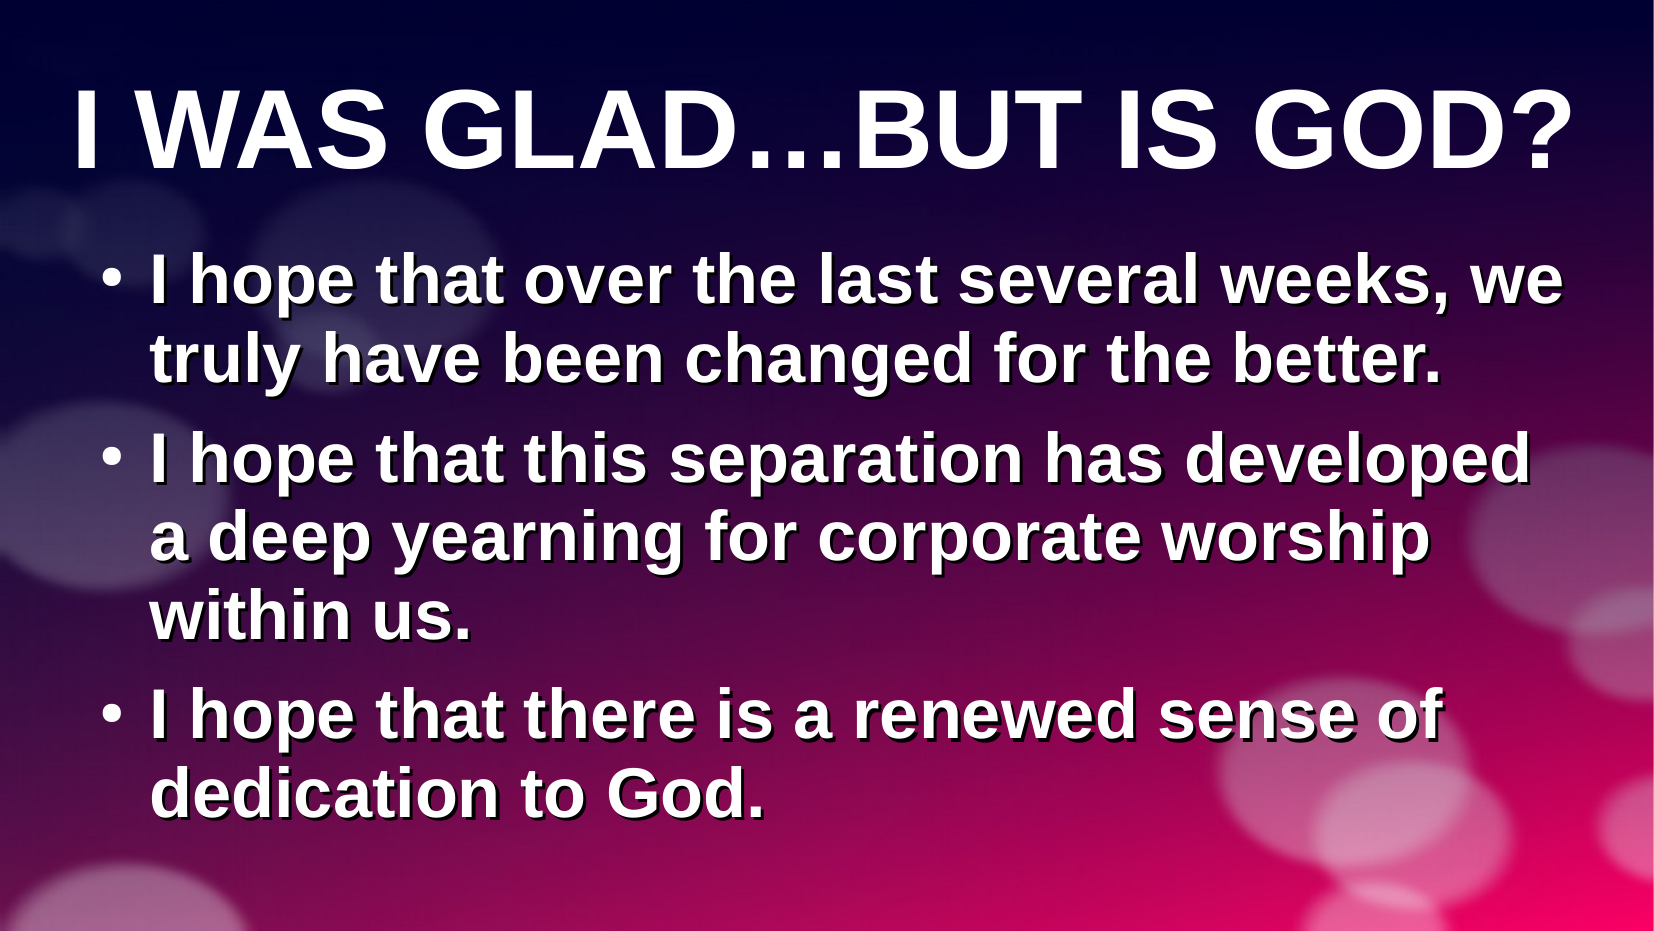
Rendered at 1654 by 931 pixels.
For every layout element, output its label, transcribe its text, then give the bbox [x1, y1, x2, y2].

list I hope that over the last several weeks, we truly have been changed for the better. I hope that this separation has developed a deep yearning for corporate worship within us. I hope that there is a renewed sense of dedication to God. [82, 240, 1571, 901]
title I WAS GLAD…BUT IS GOD? [45, 3, 1606, 256]
picture [0, 0, 1654, 931]
